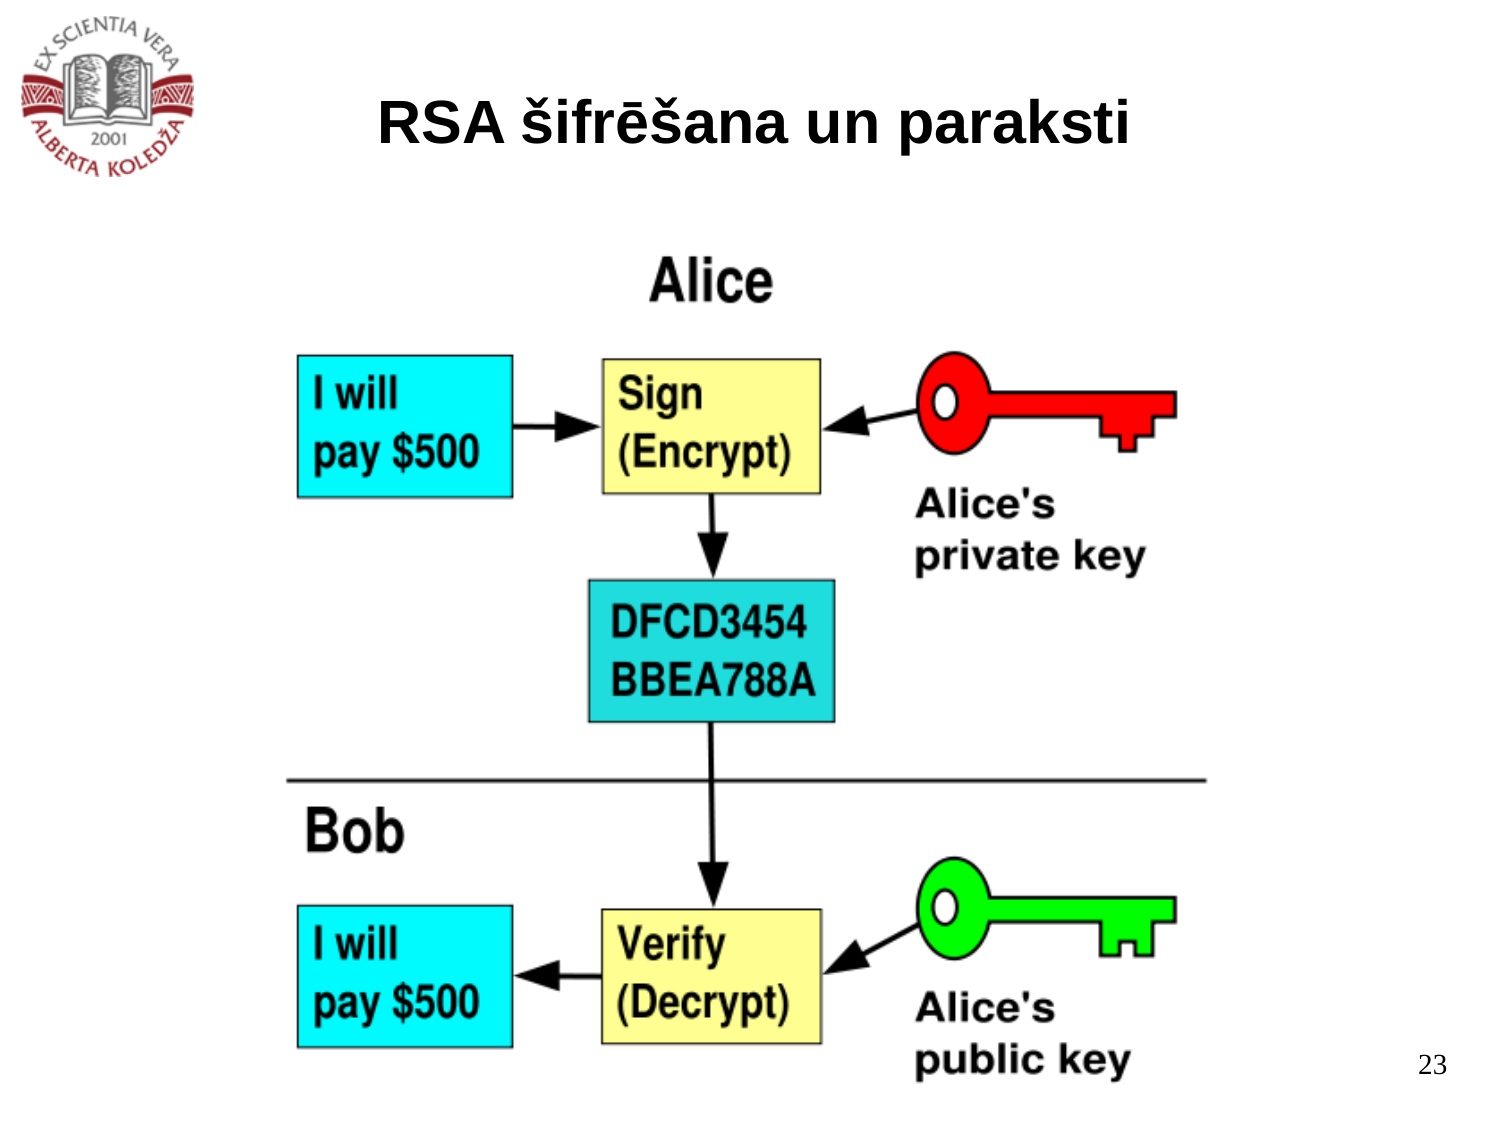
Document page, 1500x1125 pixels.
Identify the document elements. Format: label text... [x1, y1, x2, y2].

text_box <skaitlis> [1312, 1037, 1463, 1101]
picture [249, 214, 1251, 1125]
title RSA šifrēšana un paraksti [49, 62, 1438, 175]
picture [21, 16, 194, 177]
